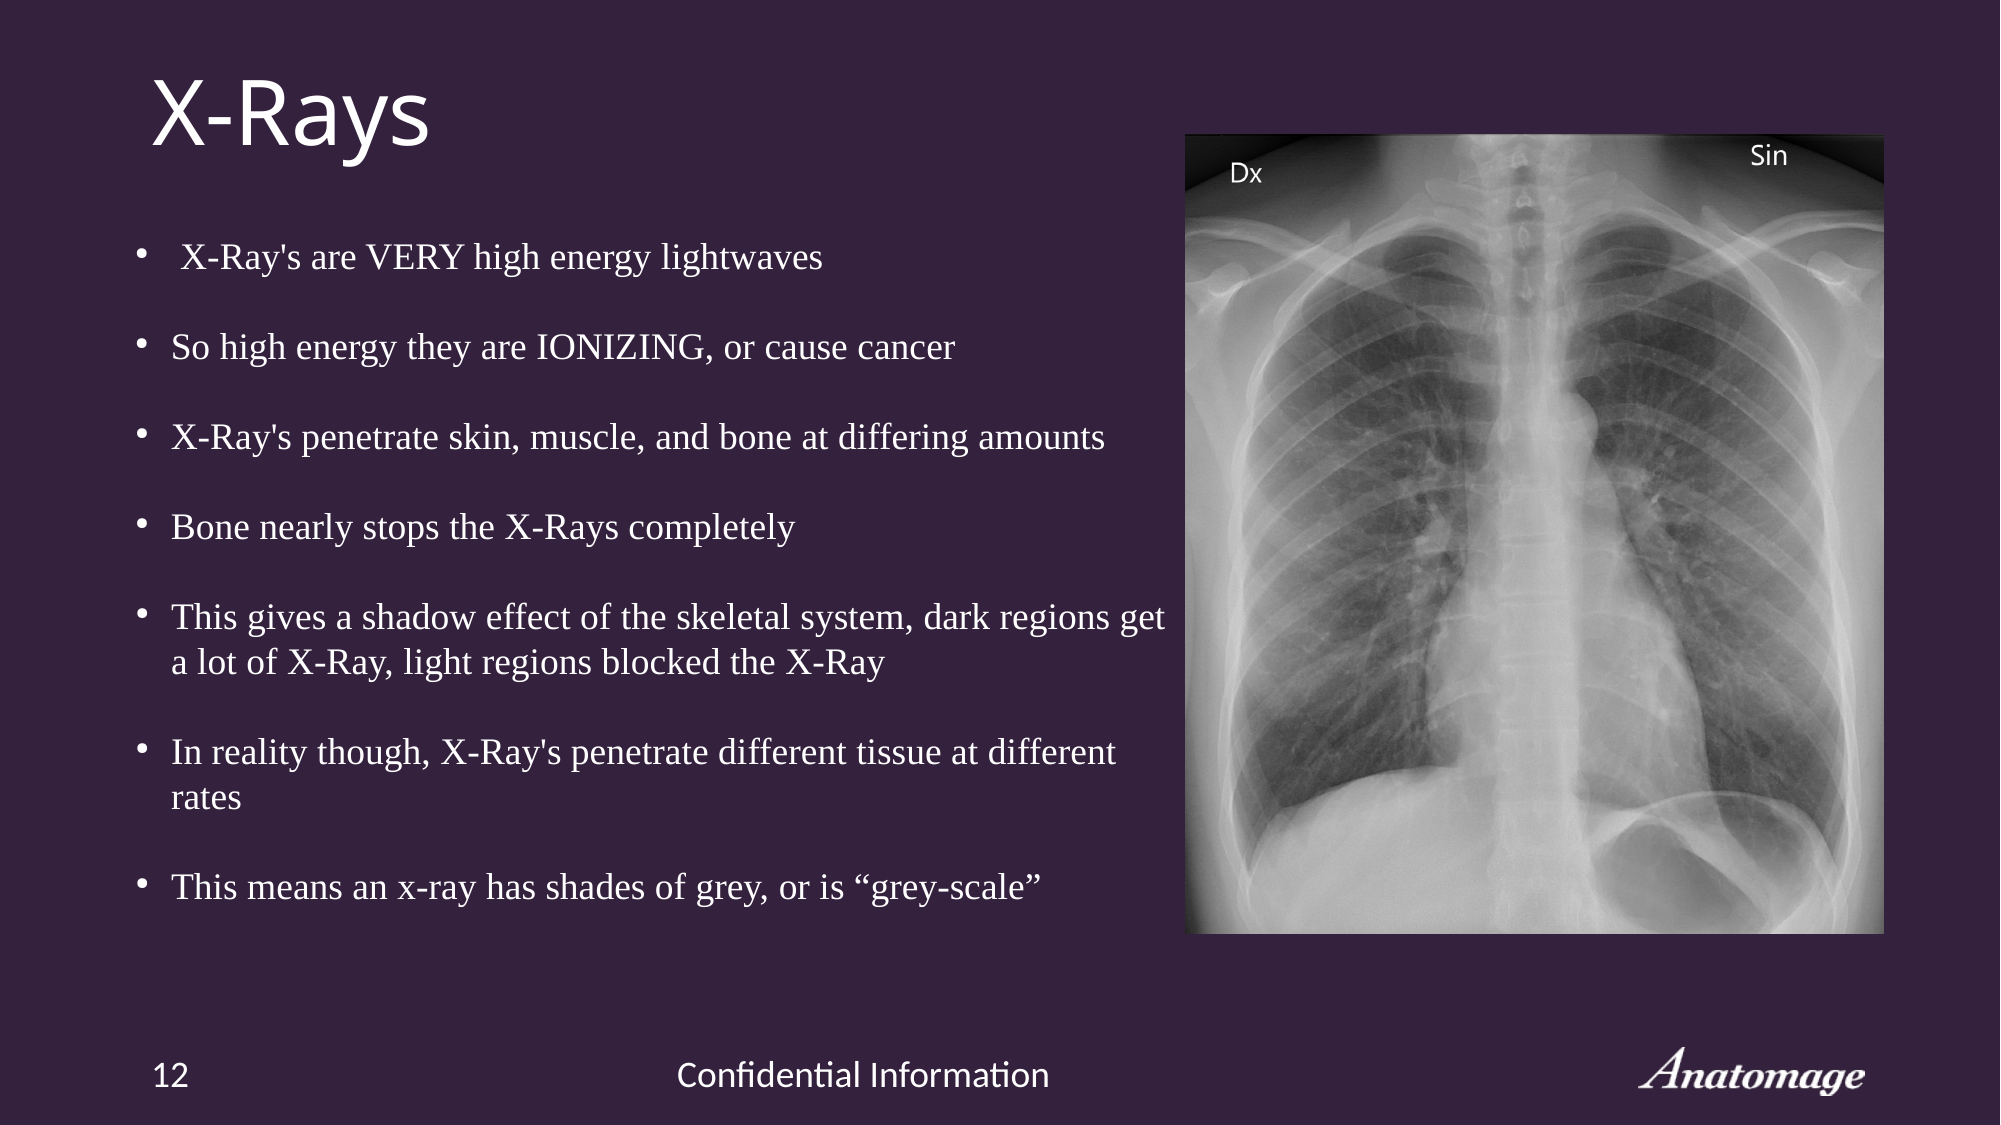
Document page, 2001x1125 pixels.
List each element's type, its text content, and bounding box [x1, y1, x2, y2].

text_box X-Ray's are VERY high energy lightwaves So high energy they are IONIZING, or cause cancer X-Ray's penetrate skin, muscle, and bone at differing amounts Bone nearly stops the X-Rays completely This gives a shadow effect of the skeletal system, dark regions get a lot of X-Ray, light regions blocked the X-Ray In reality though, X-Ray's penetrate different tissue at different rates This means an x-ray has shades of grey, or is “grey-scale” [120, 223, 1186, 871]
picture [1185, 134, 1884, 934]
title X-Rays [137, 60, 1863, 224]
footer Confidential Information [662, 1042, 1338, 1103]
slide_number 19 [136, 1042, 587, 1103]
picture [1638, 1047, 1865, 1096]
